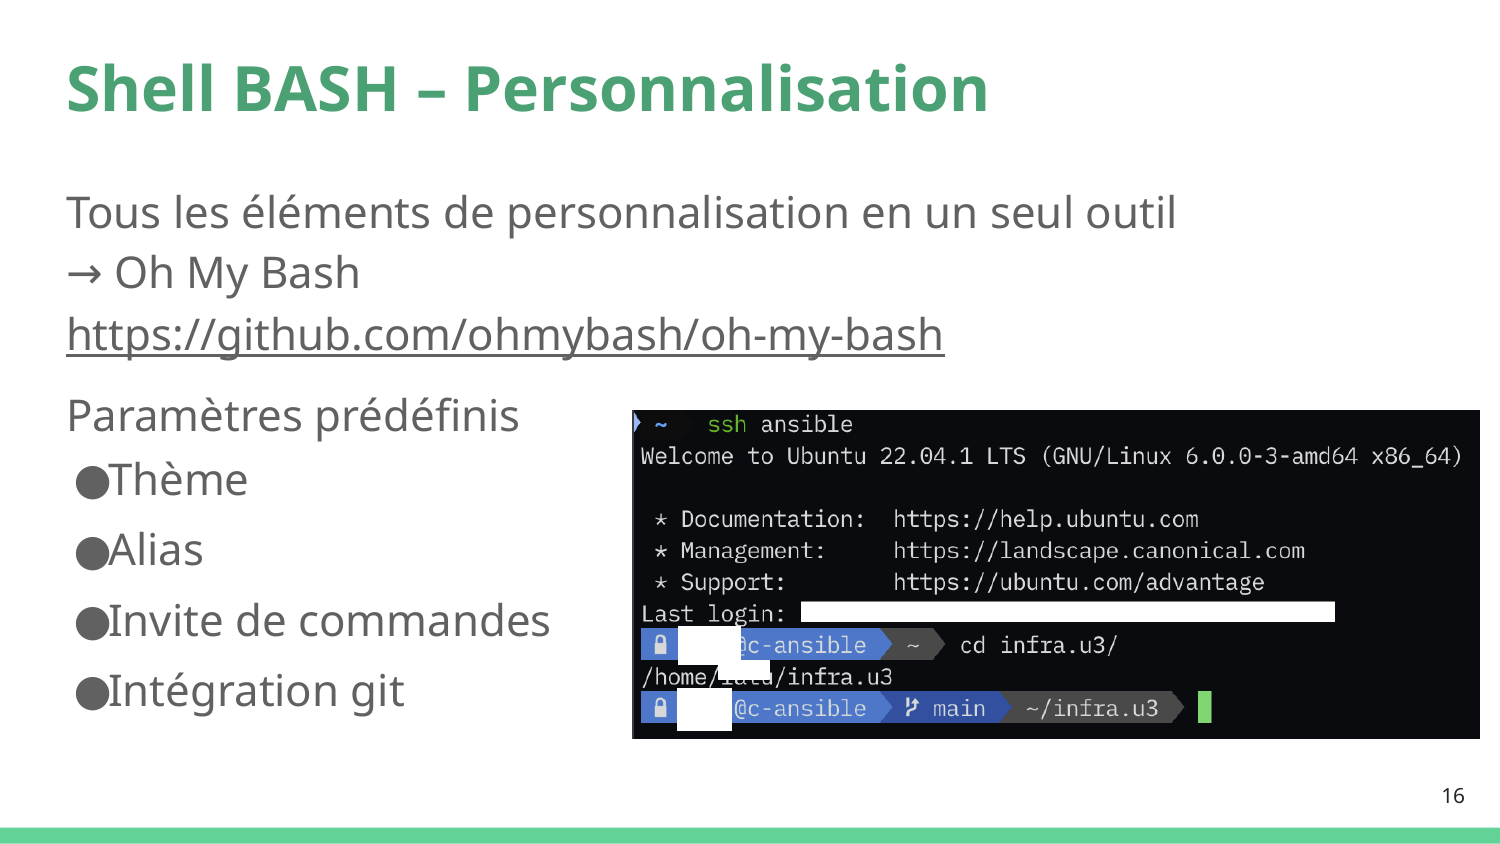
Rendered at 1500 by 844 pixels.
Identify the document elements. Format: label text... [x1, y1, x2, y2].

slide_number <numéro> [1389, 764, 1480, 830]
title Shell BASH – Personnalisation [51, 23, 1449, 117]
list Tous les éléments de personnalisation en un seul outil → Oh My Bash https://github.com/ohmybash/oh-my-bash Paramètres prédéfinis Thème Alias Invite de commandes Intégration git [51, 161, 1447, 731]
text_box [719, 660, 769, 680]
picture [632, 410, 1480, 739]
